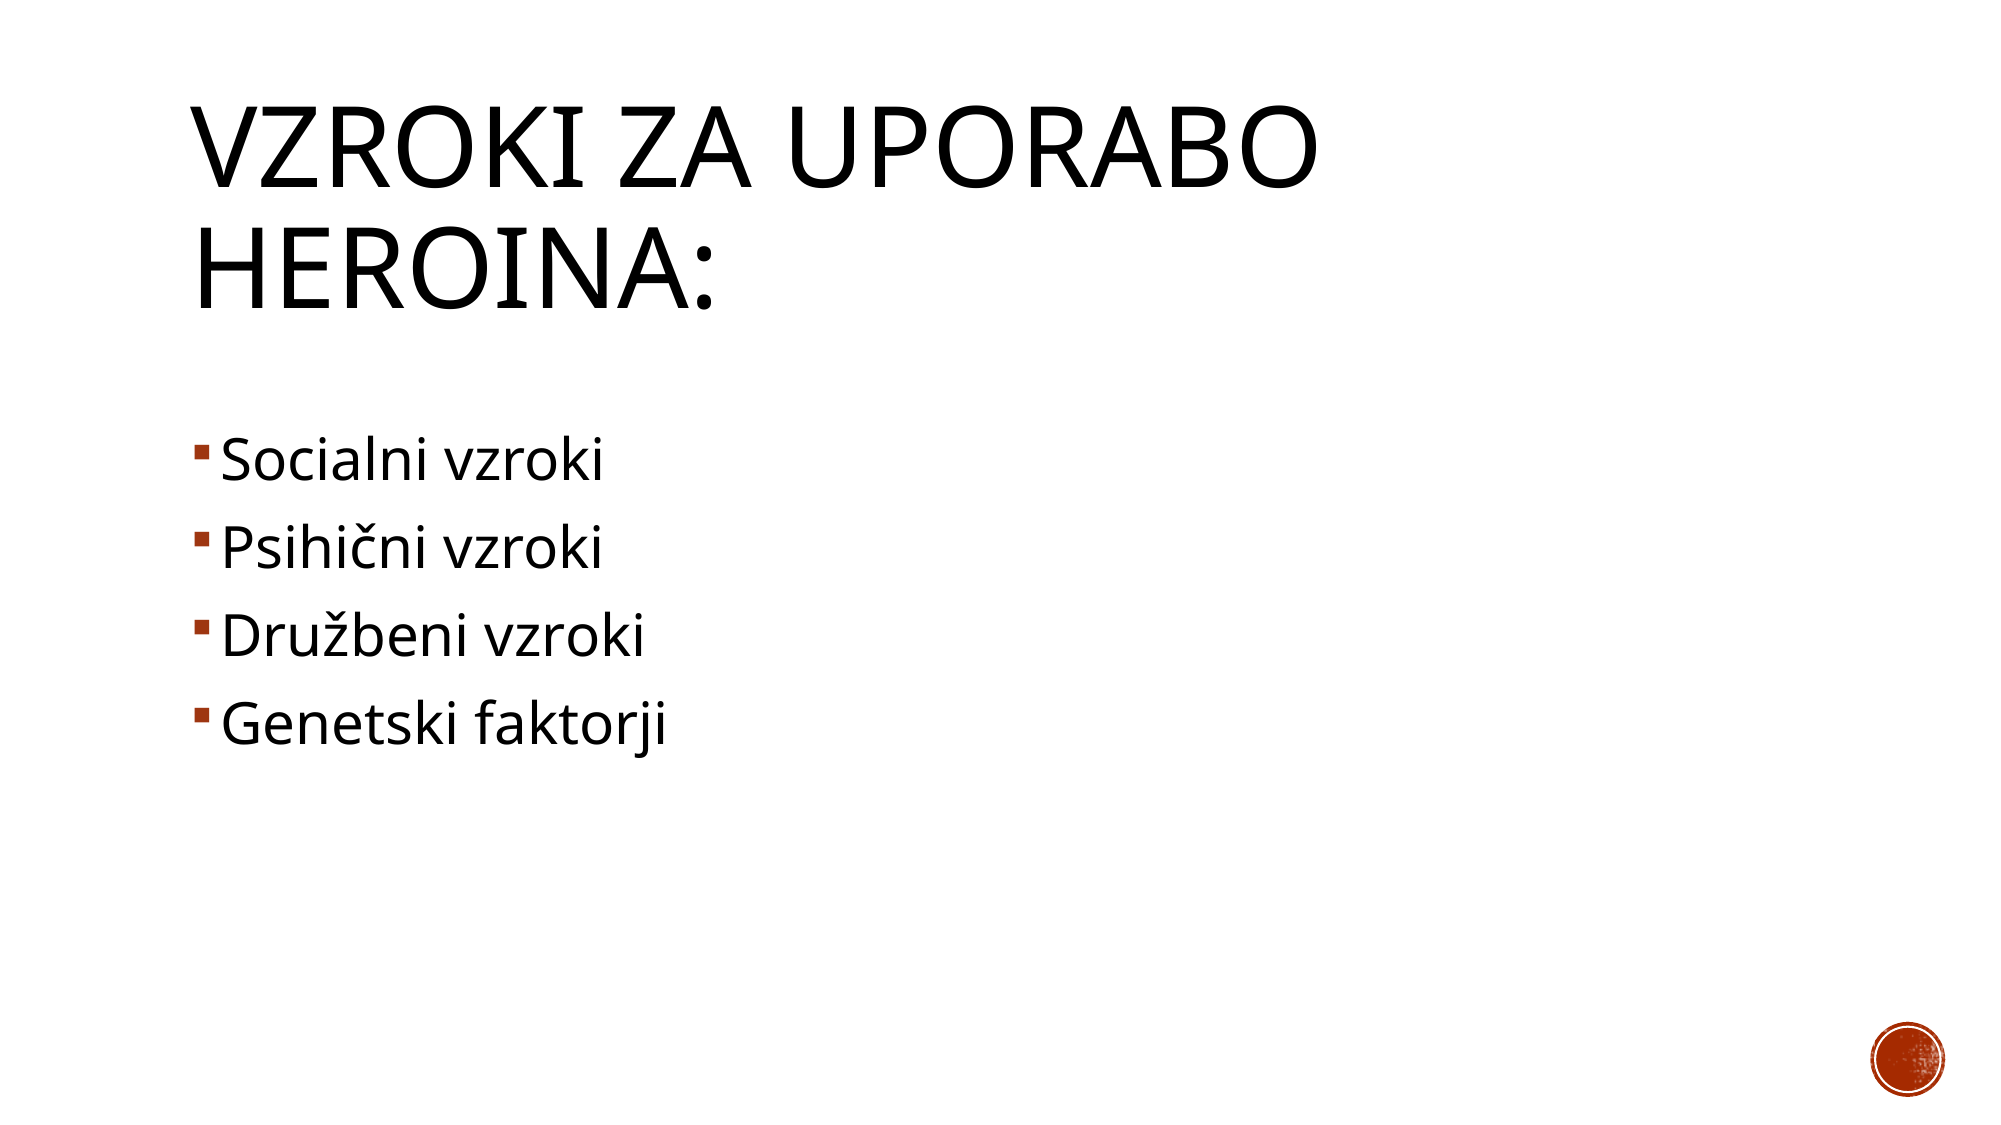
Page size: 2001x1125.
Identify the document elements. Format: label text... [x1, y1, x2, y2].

picture [1870, 1021, 1946, 1097]
title Vzroki za uporabo heroina: [175, 79, 1826, 344]
list Socialni vzroki Psihični vzroki Družbeni vzroki Genetski faktorji [175, 348, 1826, 1013]
